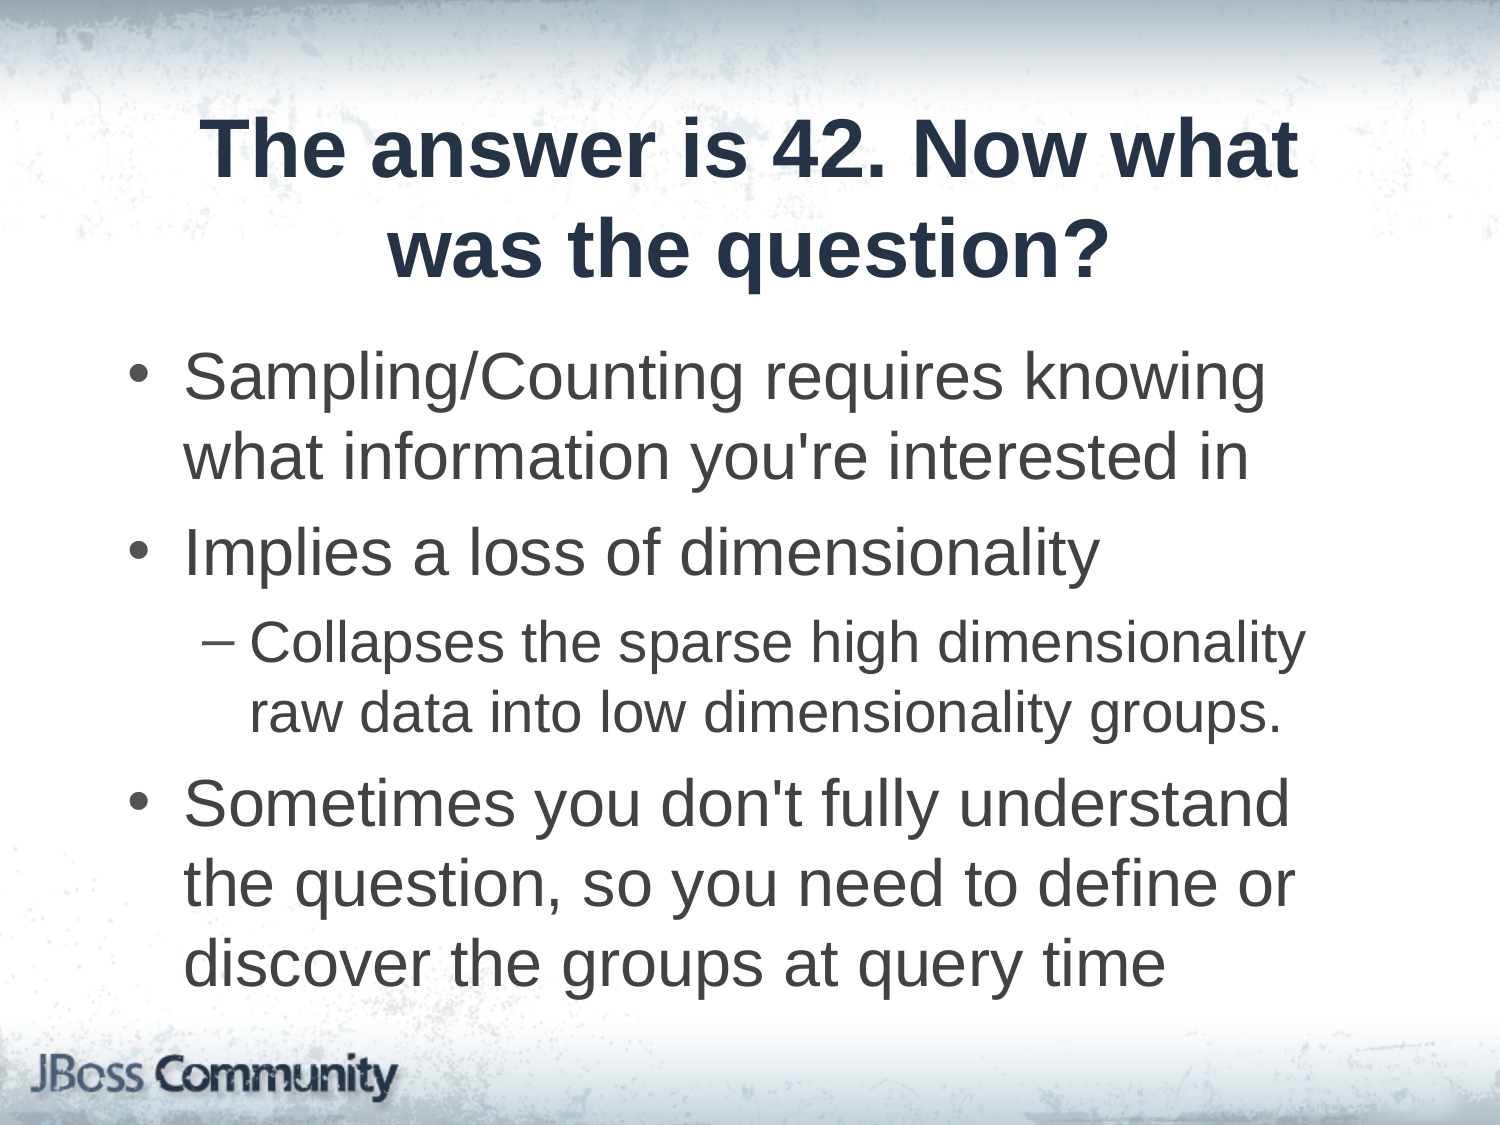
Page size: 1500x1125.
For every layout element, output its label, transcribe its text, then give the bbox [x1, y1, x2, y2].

title The answer is 42. Now what was the question? [112, 76, 1388, 312]
list Sampling/Counting requires knowing what information you're interested in Implies a loss of dimensionality Collapses the sparse high dimensionality raw data into low dimensionality groups. Sometimes you don't fully understand the question, so you need to define or discover the groups at query time [112, 324, 1388, 1083]
picture [0, 0, 1500, 1125]
